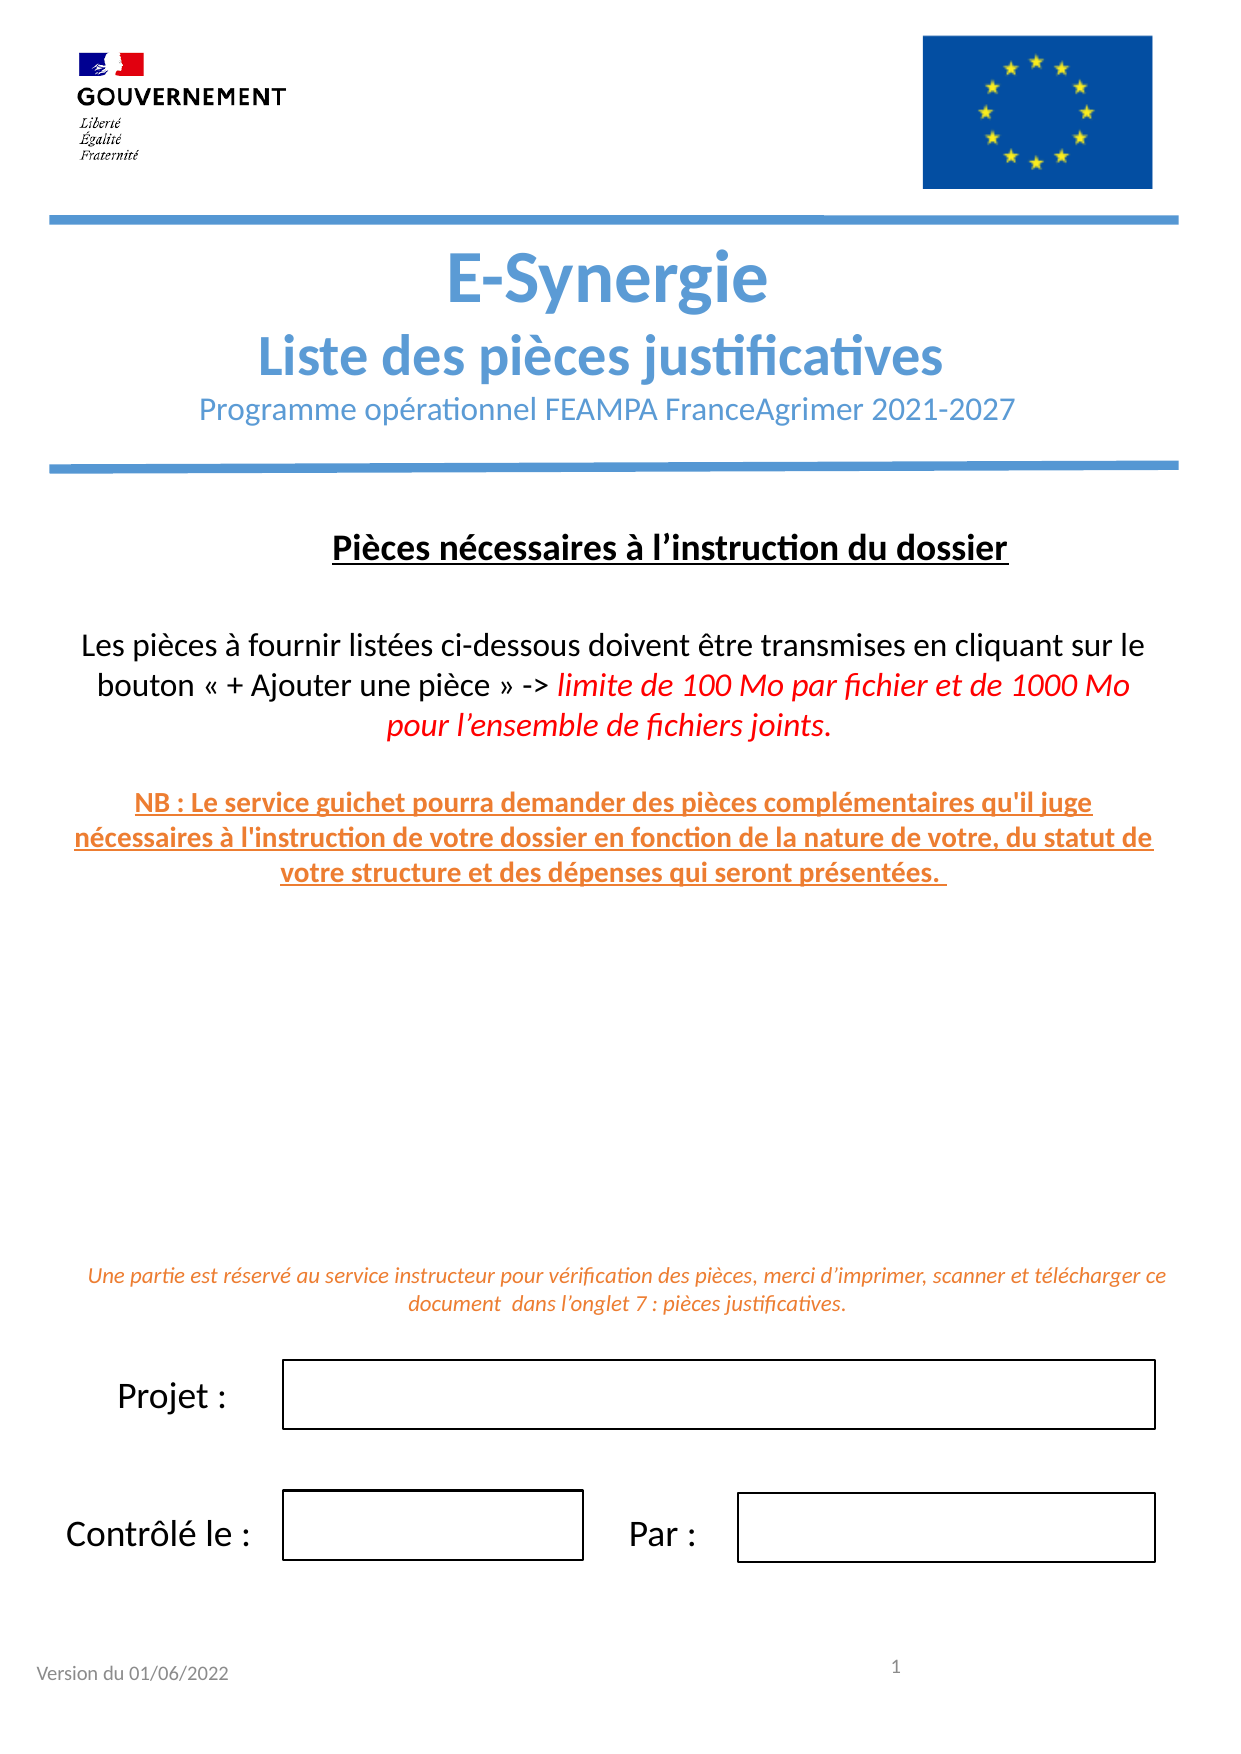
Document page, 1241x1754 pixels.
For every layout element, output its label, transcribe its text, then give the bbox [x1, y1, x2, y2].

text_box Projet : [102, 1364, 283, 1424]
text_box E-Synergie Liste des pièces justificatives Programme opérationnel FEAMPA FranceAgrimer 2021-2027 [184, 225, 1032, 435]
text_box Par : [614, 1502, 737, 1562]
picture [922, 35, 1153, 189]
picture [53, 29, 309, 183]
text_box Une partie est réservé au service instructeur pour vérification des pièces, merci d’imprimer, scanner et télécharger ce document dans l’onglet 7 : pièces justificatives. [63, 1254, 1192, 1323]
text_box Version du 01/06/2022 [0, 1626, 418, 1719]
text_box Pièces nécessaires à l’instruction du dossier [318, 515, 1024, 575]
text_box Contrôlé le : [51, 1502, 334, 1562]
text_box Les pièces à fournir listées ci-dessous doivent être transmises en cliquant sur le bouton « + Ajouter une pièce » -> limite de 100 Mo par fichier et de 1000 Mo pour l’ensemble de fichiers joints. NB : Le service guichet pourra demander des pièces complémentaires qu'il juge nécessaires à l'instruction de votre dossier en fonction de la nature de votre, du statut de votre structure et des dépenses qui seront présentées. [49, 616, 1179, 895]
